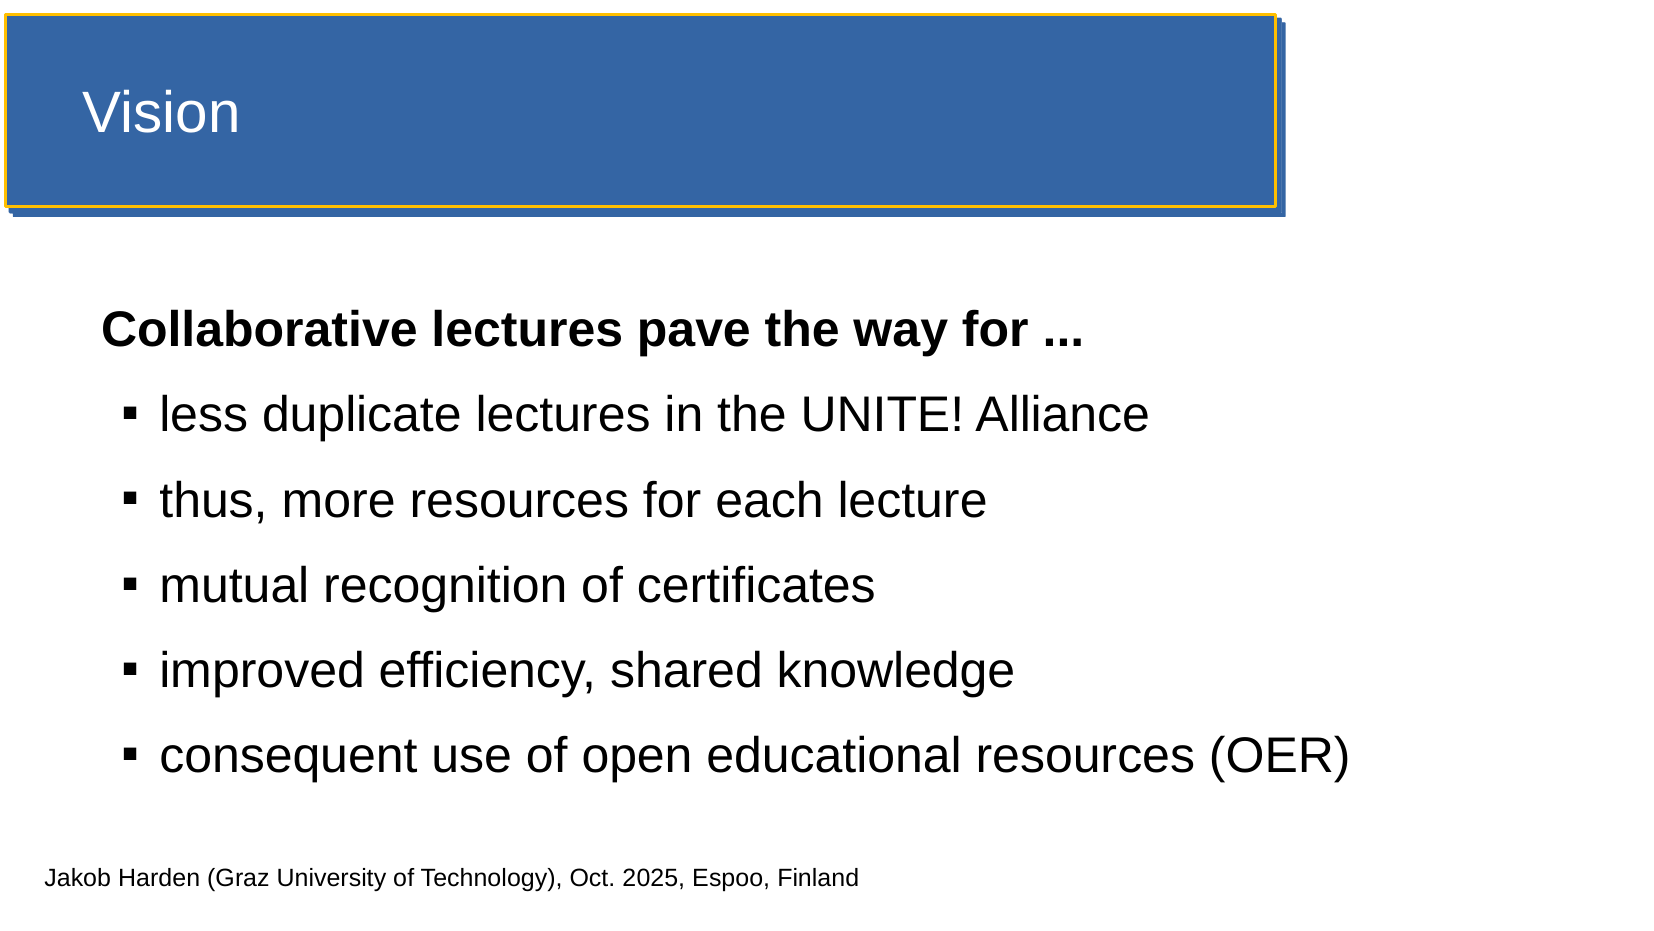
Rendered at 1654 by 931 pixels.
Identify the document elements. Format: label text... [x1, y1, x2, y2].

title Vision [82, 35, 1235, 189]
text_box Collaborative lectures pave the way for ... less duplicate lectures in the UNITE! Alliance thus, more resources for each lecture mutual recognition of certificates improved efficiency, shared knowledge consequent use of open educational resources (OER) [88, 301, 1565, 784]
